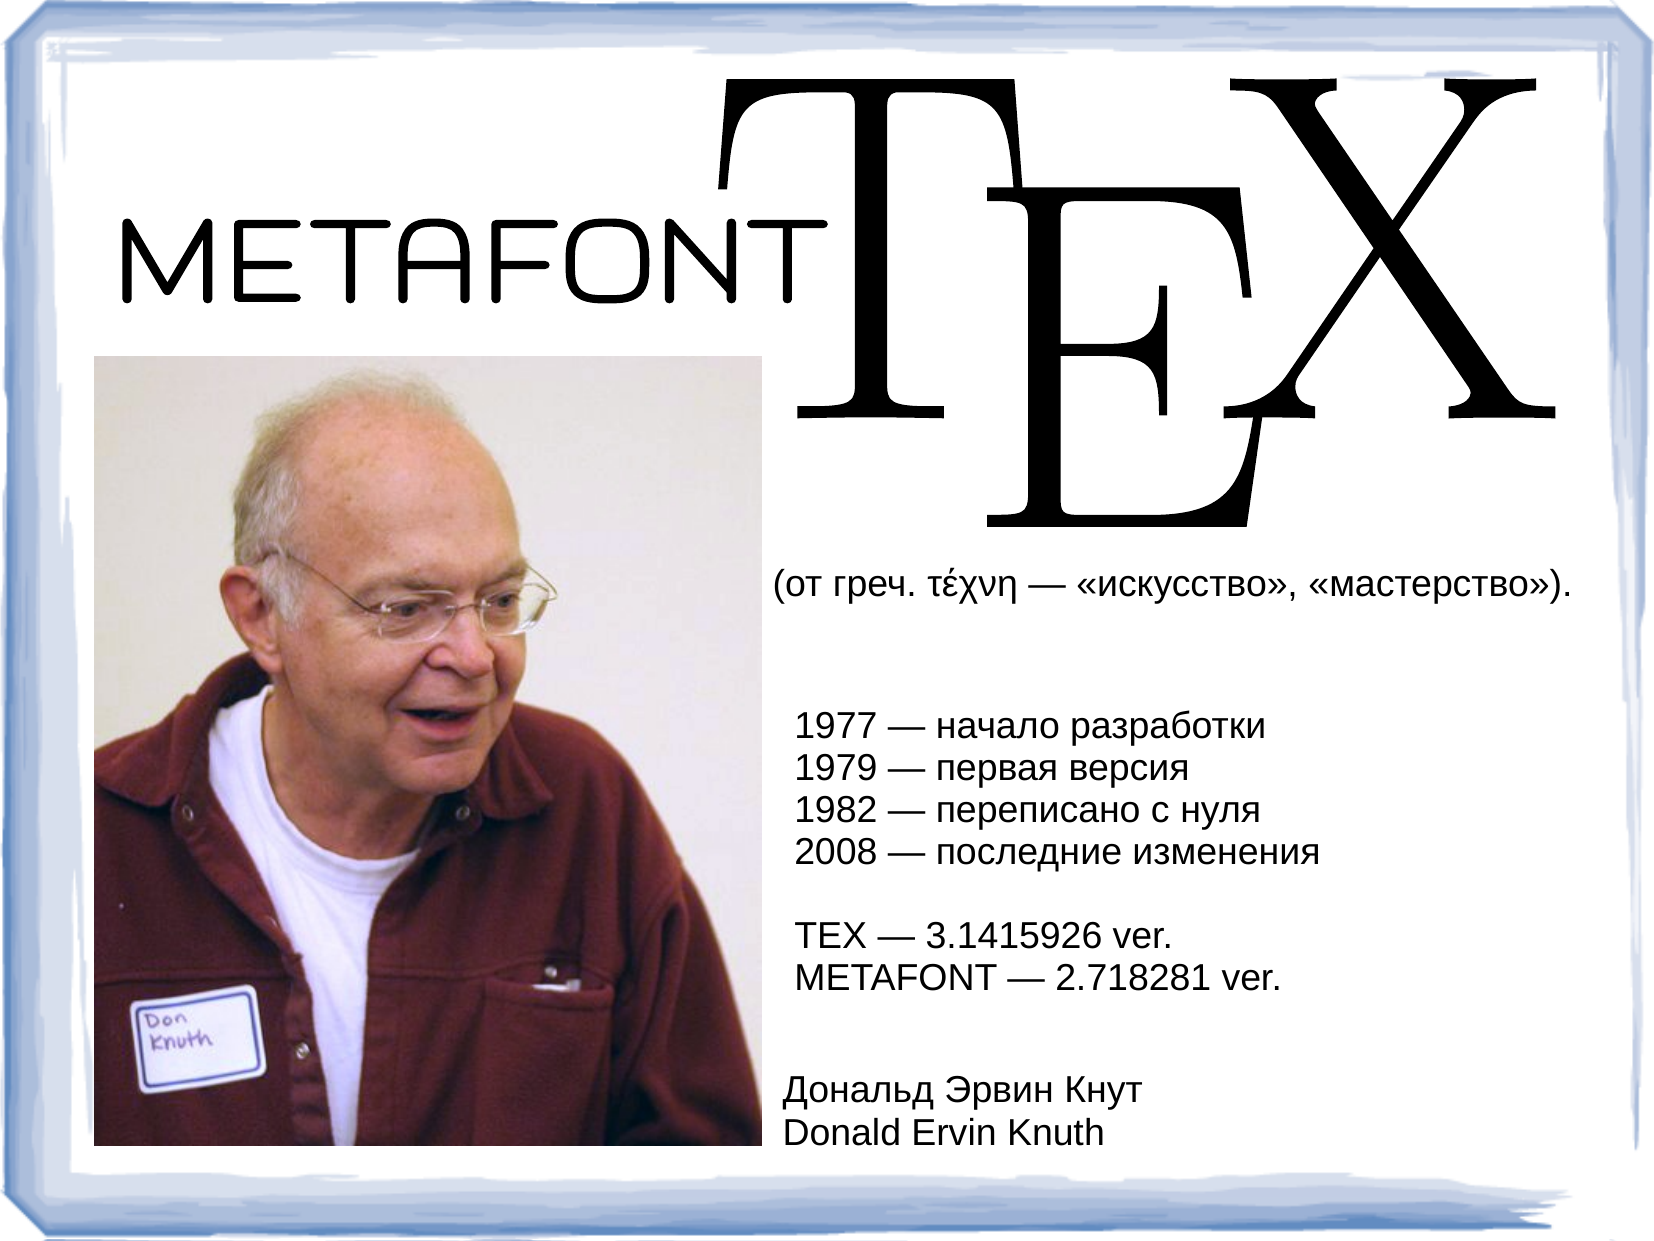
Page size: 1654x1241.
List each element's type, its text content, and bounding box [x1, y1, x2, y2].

text_box Дональд Эрвин Кнут Donald Ervin Knuth [767, 1061, 1170, 1170]
picture [0, 0, 1654, 1241]
text_box 1977 — начало разработки 1979 — первая версия 1982 — переписано с нуля 2008 — последние изменения ΤΕΧ — 3.1415926 ver. METAFONT — 2.718281 ver. [779, 696, 1595, 1038]
text_box (от греч. τέχνη — «искусство», «мастерство»). [747, 555, 1619, 617]
